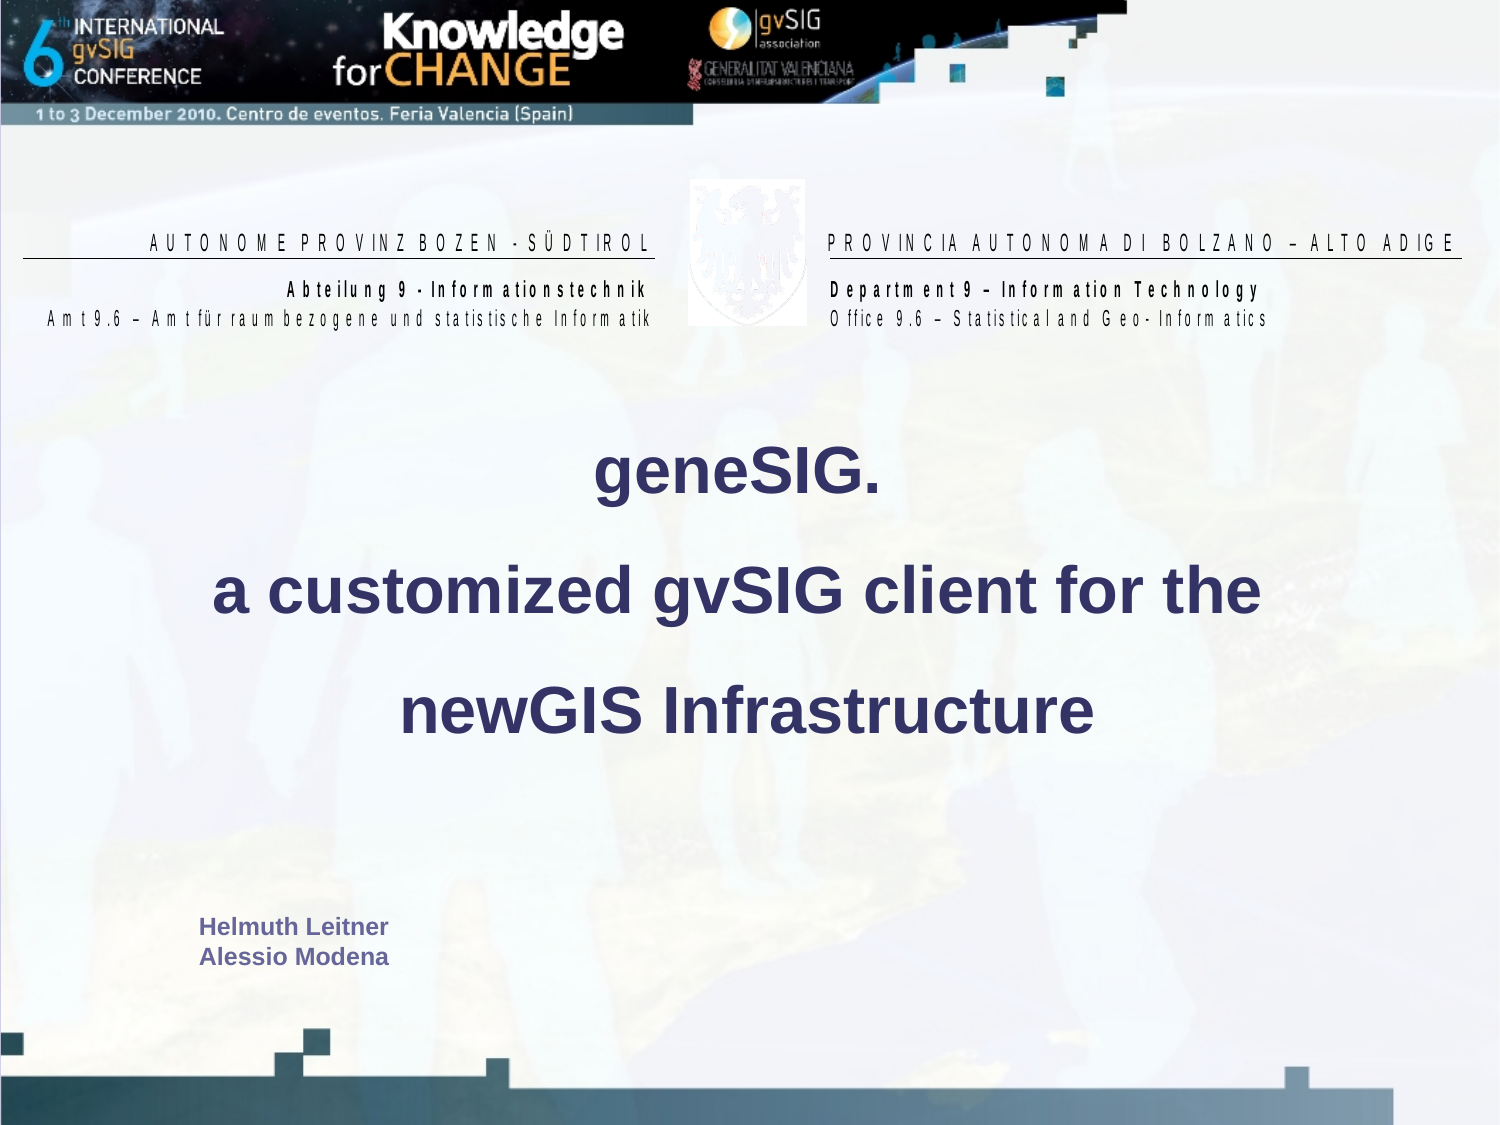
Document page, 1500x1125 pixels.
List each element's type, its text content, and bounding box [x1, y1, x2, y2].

picture [0, 0, 1500, 1125]
text_box Helmuth Leitner Alessio Modena [184, 903, 405, 1009]
text_box geneSIG. a customized gvSIG client for the newGIS Infrastructure [29, 379, 1447, 875]
